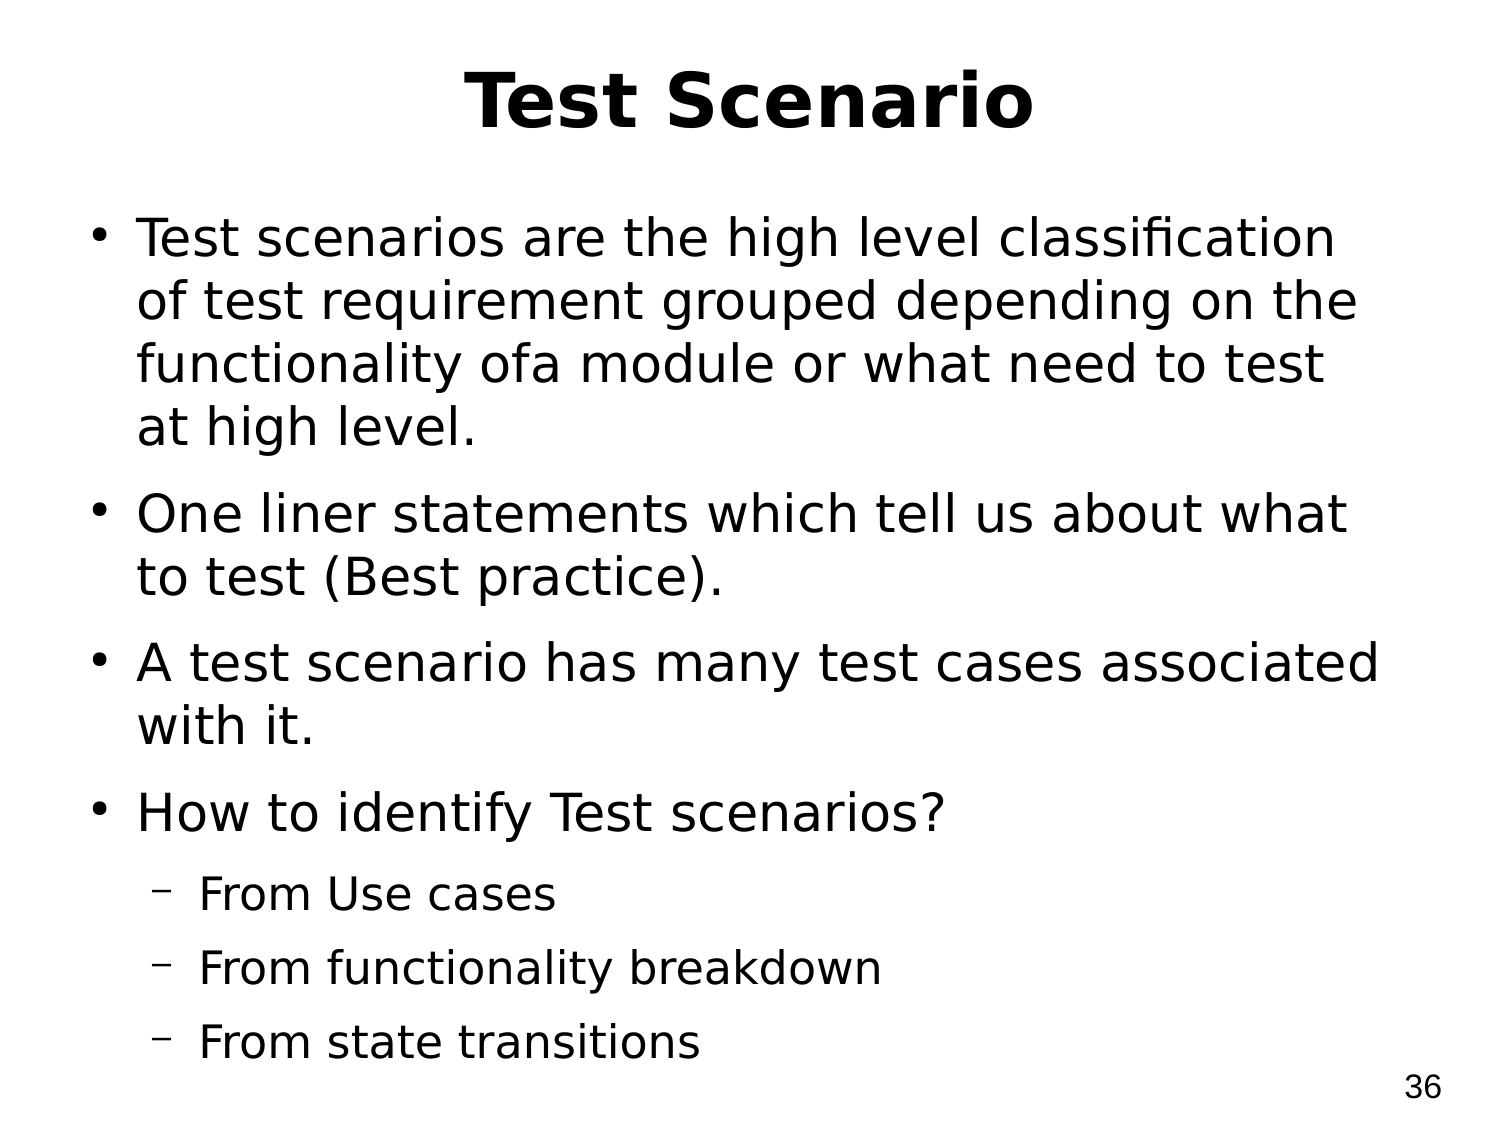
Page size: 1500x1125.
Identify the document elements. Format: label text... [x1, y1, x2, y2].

title Test Scenario [75, 44, 1425, 177]
list Test scenarios are the high level classification of test requirement grouped depending on the functionality ofa module or what need to test at high level. One liner statements which tell us about what to test (Best practice). A test scenario has many test cases associated with it. How to identify Test scenarios? From Use cases From functionality breakdown From state transitions [75, 204, 1395, 1075]
